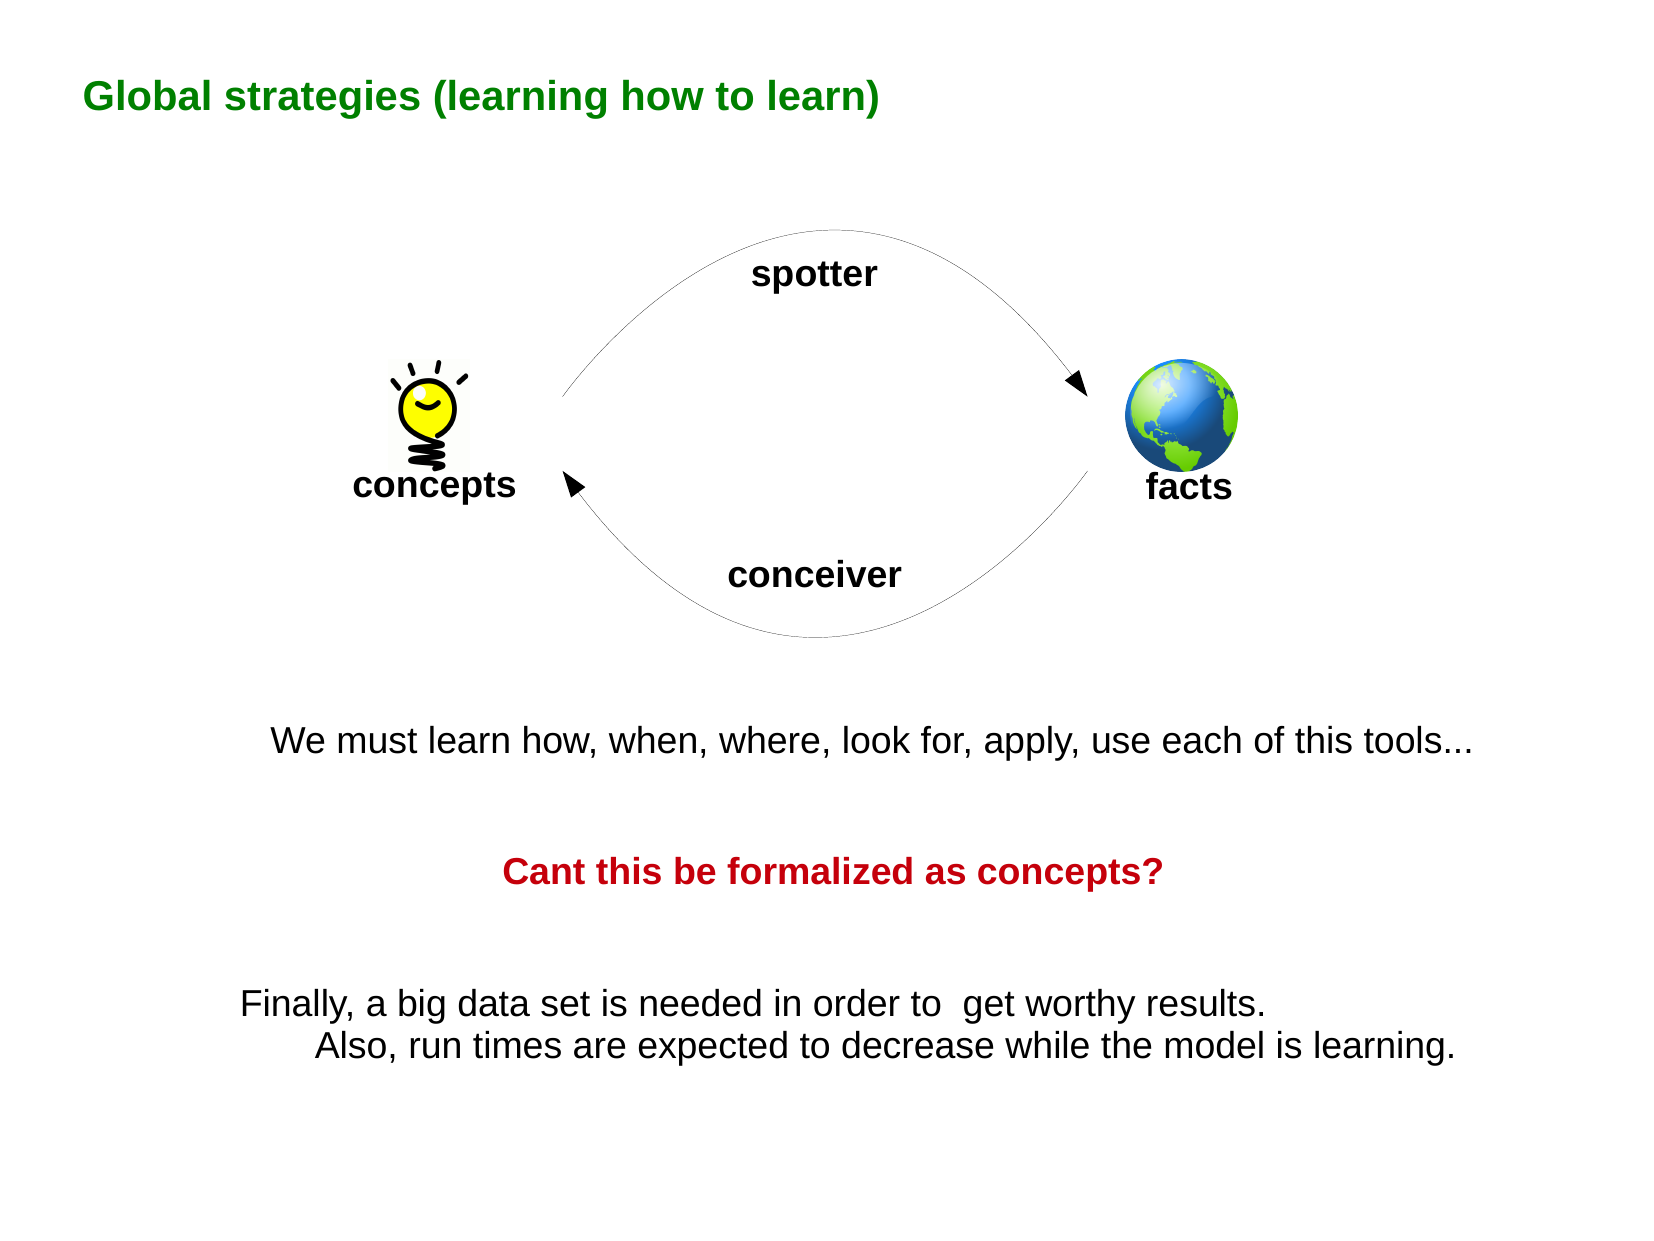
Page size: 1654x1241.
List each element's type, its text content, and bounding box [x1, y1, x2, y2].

text_box conceiver [712, 546, 924, 606]
text_box spotter [736, 245, 893, 304]
title Global strategies (learning how to learn) [82, 0, 1571, 193]
text_box concepts [337, 455, 532, 513]
picture [1125, 359, 1238, 472]
picture [388, 359, 470, 455]
text_box We must learn how, when, where, look for, apply, use each of this tools... [255, 712, 1501, 770]
text_box Finally, a big data set is needed in order to get worthy results. Also, run times are expected to decrease while the model is learning. [225, 975, 1472, 1074]
text_box Cant this be formalized as concepts? [487, 843, 1180, 901]
text_box facts [1130, 458, 1276, 516]
